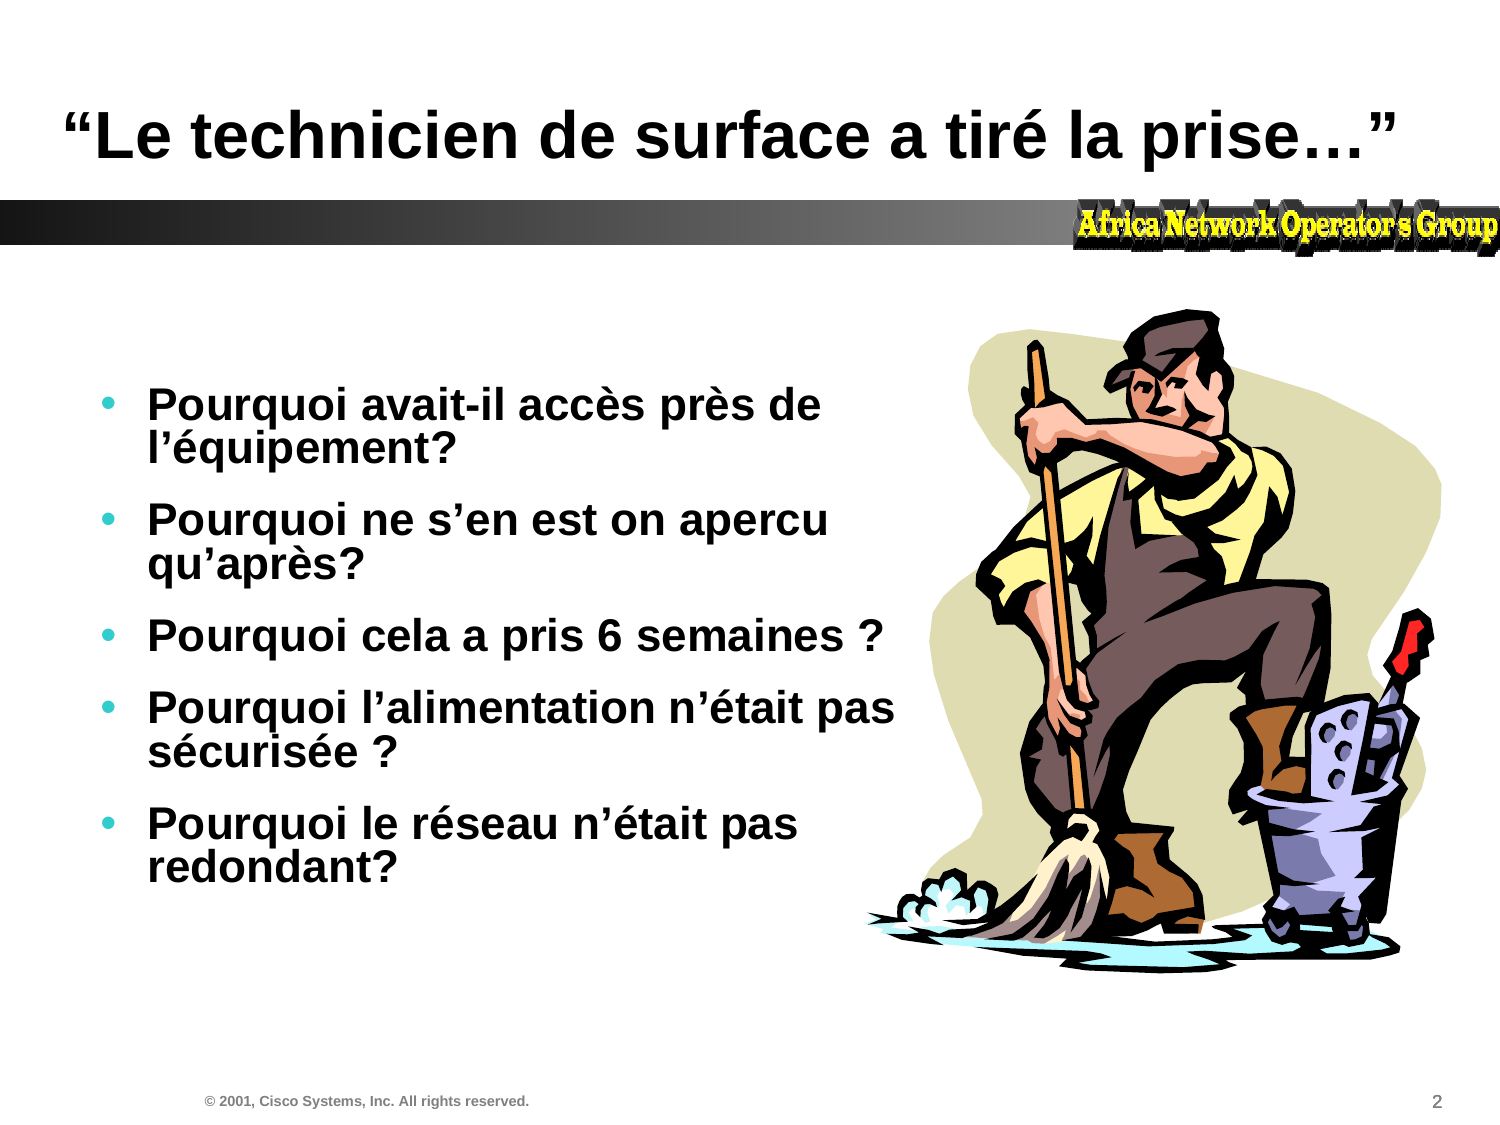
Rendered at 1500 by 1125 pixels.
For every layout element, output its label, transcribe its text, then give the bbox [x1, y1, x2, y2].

list Pourquoi avait-il accès près de l’équipement? Pourquoi ne s’en est on apercu qu’après? Pourquoi cela a pris 6 semaines ? Pourquoi l’alimentation n’était pas sécurisée ? Pourquoi le réseau n’était pas redondant? [60, 345, 937, 932]
title “Le technicien de surface a tiré la prise…” [47, 41, 1441, 180]
picture [864, 304, 1448, 980]
picture [1070, 180, 1500, 275]
